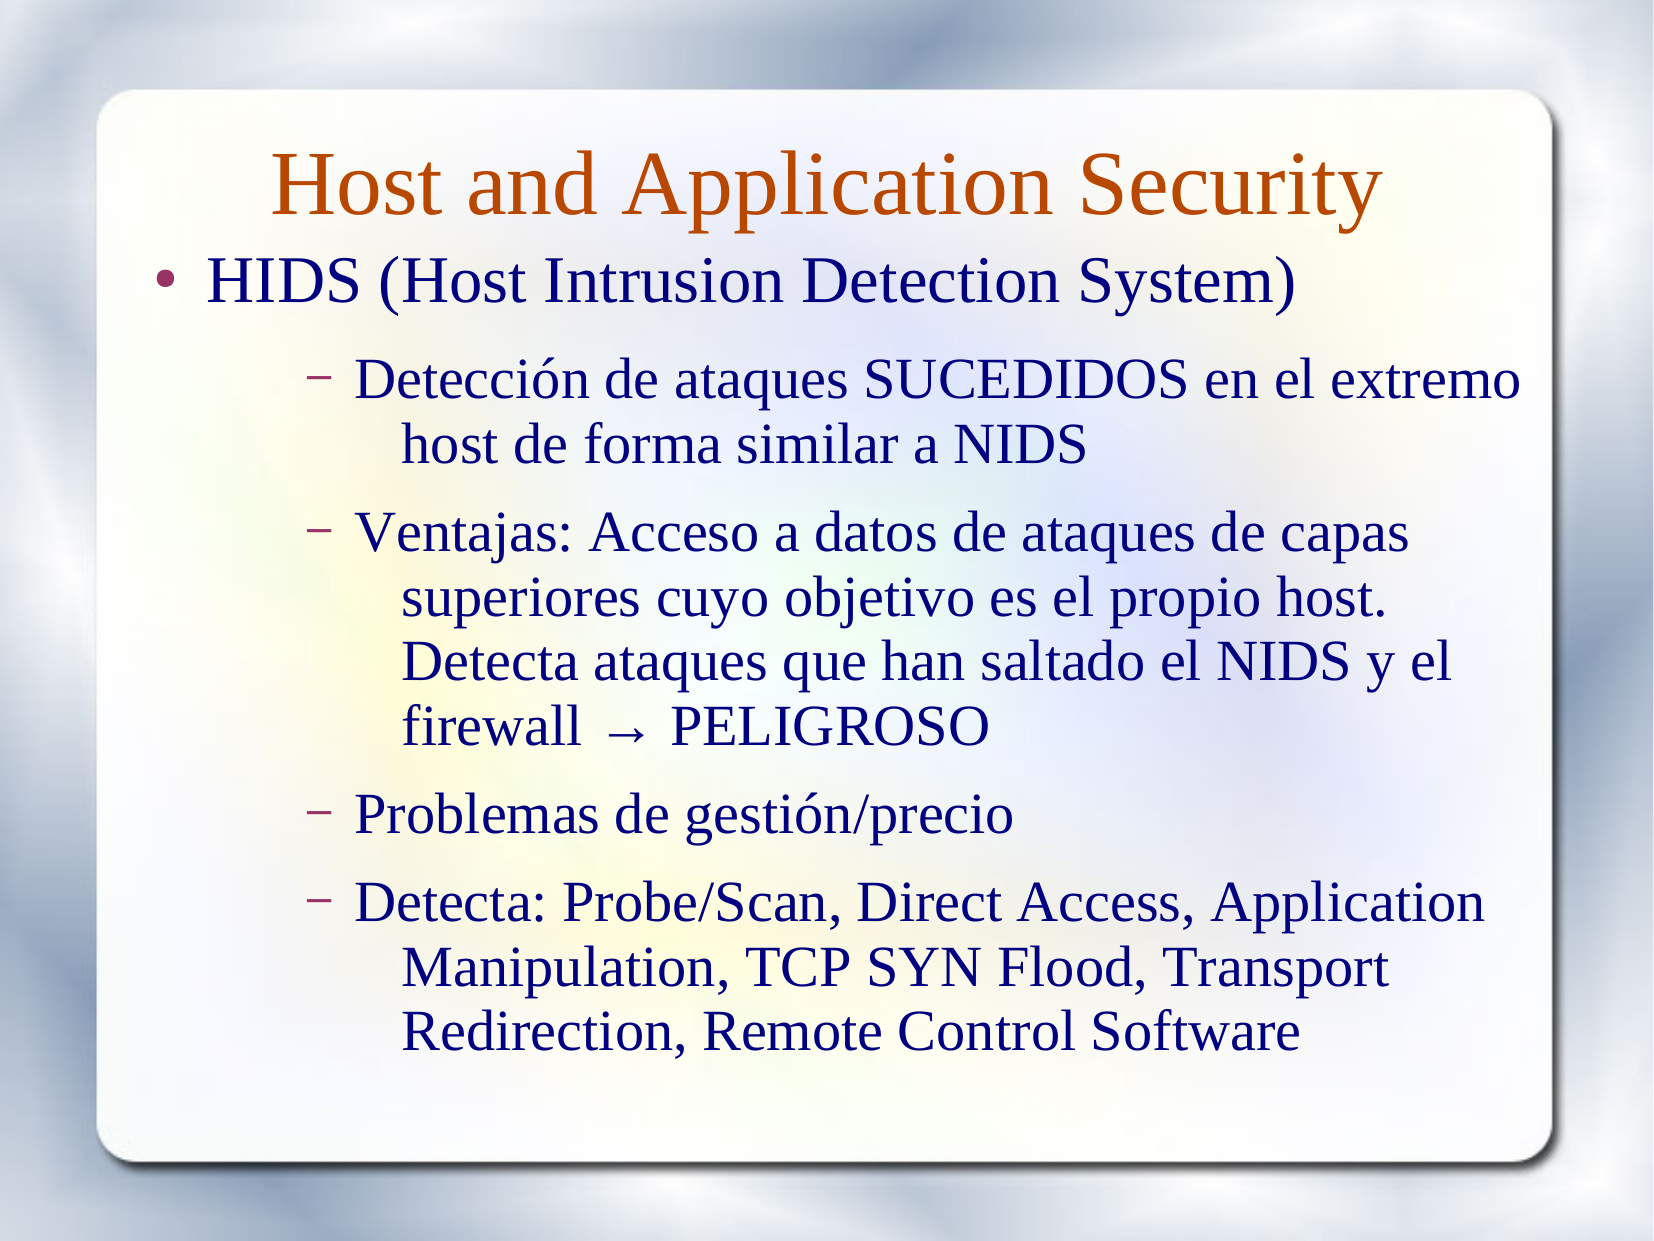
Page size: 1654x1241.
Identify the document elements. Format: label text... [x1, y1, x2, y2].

title Host and Application Security [121, 132, 1534, 235]
list HIDS (Host Intrusion Detection System) Detección de ataques SUCEDIDOS en el extremo host de forma similar a NIDS Ventajas: Acceso a datos de ataques de capas superiores cuyo objetivo es el propio host. Detecta ataques que han saltado el NIDS y el firewall → PELIGROSO Problemas de gestión/precio Detecta: Probe/Scan, Direct Access, Application Manipulation, TCP SYN Flood, Transport Redirection, Remote Control Software [118, 243, 1531, 1152]
picture [0, 0, 1654, 1241]
